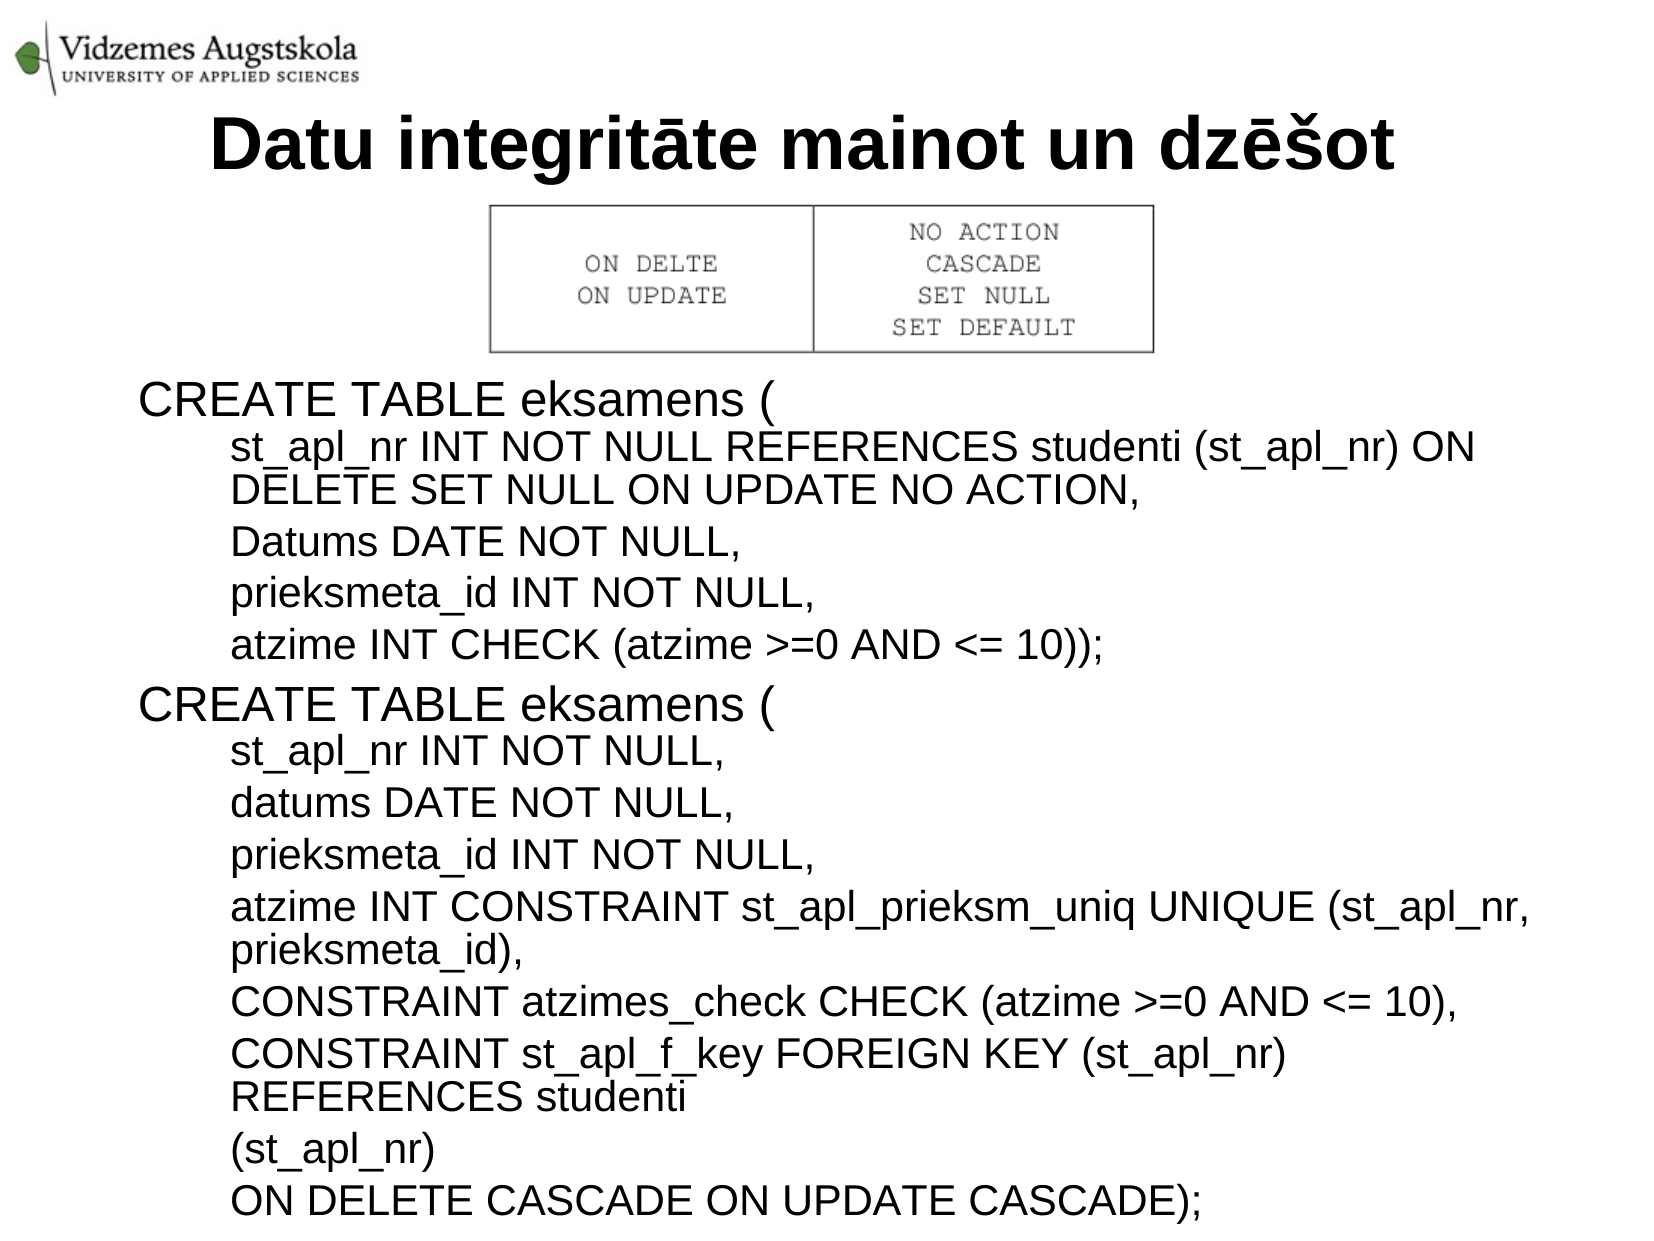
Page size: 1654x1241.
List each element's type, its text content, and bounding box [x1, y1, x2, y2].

picture [460, 187, 1171, 367]
picture [5, 2, 368, 113]
title Datu integritāte mainot un dzēšot [94, 103, 1512, 188]
list CREATE TABLE eksamens ( st_apl_nr INT NOT NULL REFERENCES studenti (st_apl_nr) ON DELETE SET NULL ON UPDATE NO ACTION, Datums DATE NOT NULL, prieksmeta_id INT NOT NULL, atzime INT CHECK (atzime >=0 AND <= 10)); CREATE TABLE eksamens ( st_apl_nr INT NOT NULL, datums DATE NOT NULL, prieksmeta_id INT NOT NULL, atzime INT CONSTRAINT st_apl_prieksm_uniq UNIQUE (st_apl_nr, prieksmeta_id), CONSTRAINT atzimes_check CHECK (atzime >=0 AND <= 10), CONSTRAINT st_apl_f_key FOREIGN KEY (st_apl_nr) REFERENCES studenti (st_apl_nr) ON DELETE CASCADE ON UPDATE CASCADE); [96, 372, 1583, 1229]
